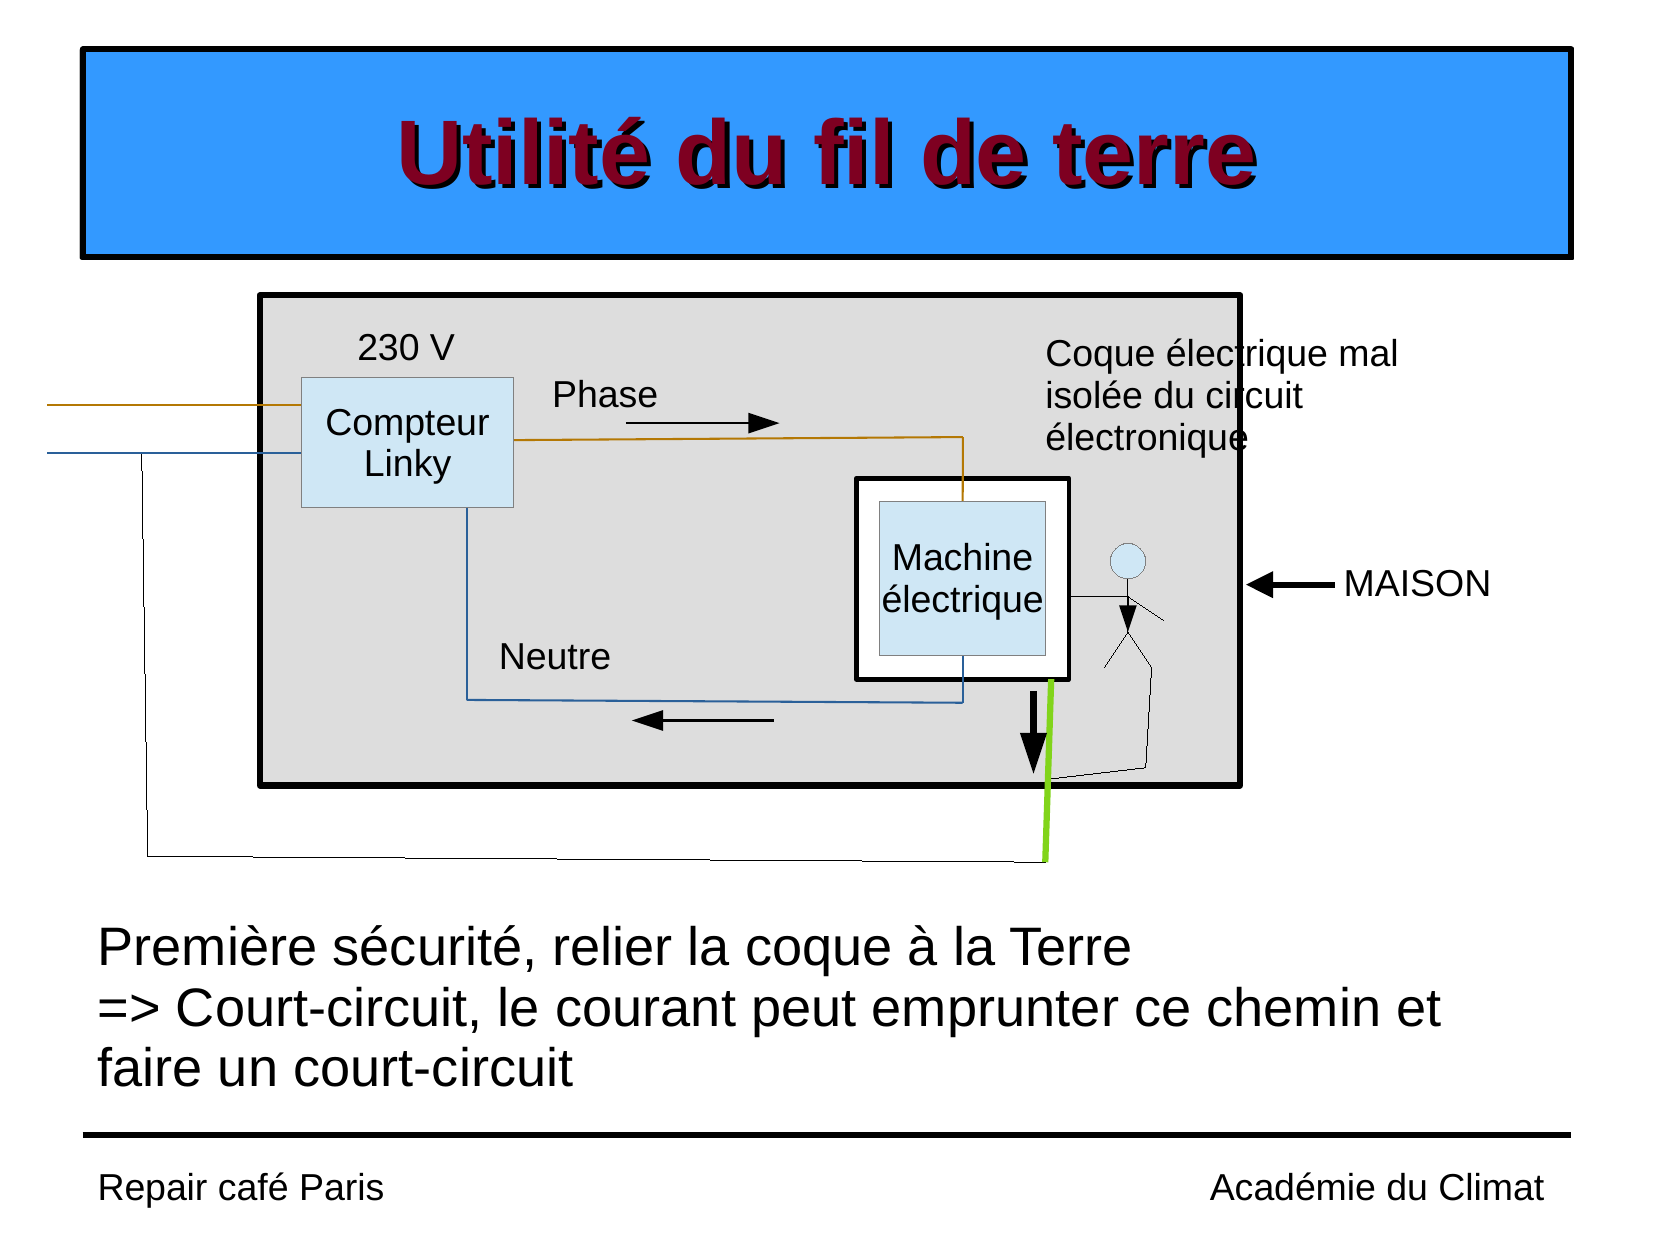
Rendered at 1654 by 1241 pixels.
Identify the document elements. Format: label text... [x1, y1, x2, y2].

text_box [259, 295, 1241, 786]
title Utilité du fil de terre [82, 49, 1571, 257]
text_box Neutre [484, 628, 627, 686]
text_box [468, 439, 962, 701]
text_box Coque électrique mal isolée du circuit électronique [1030, 324, 1453, 473]
text_box Compteur Linky [301, 377, 514, 508]
text_box Repair café Paris Académie du Climat [82, 1158, 1571, 1216]
text_box Machine électrique [879, 501, 1046, 656]
text_box MAISON [1328, 555, 1507, 612]
text_box [259, 406, 301, 452]
text_box Phase [537, 366, 674, 423]
text_box 230 V [342, 318, 471, 376]
text_box Première sécurité, relier la coque à la Terre => Court-circuit, le courant peut emprunter ce chemin et faire un court-circuit [82, 909, 1571, 1106]
